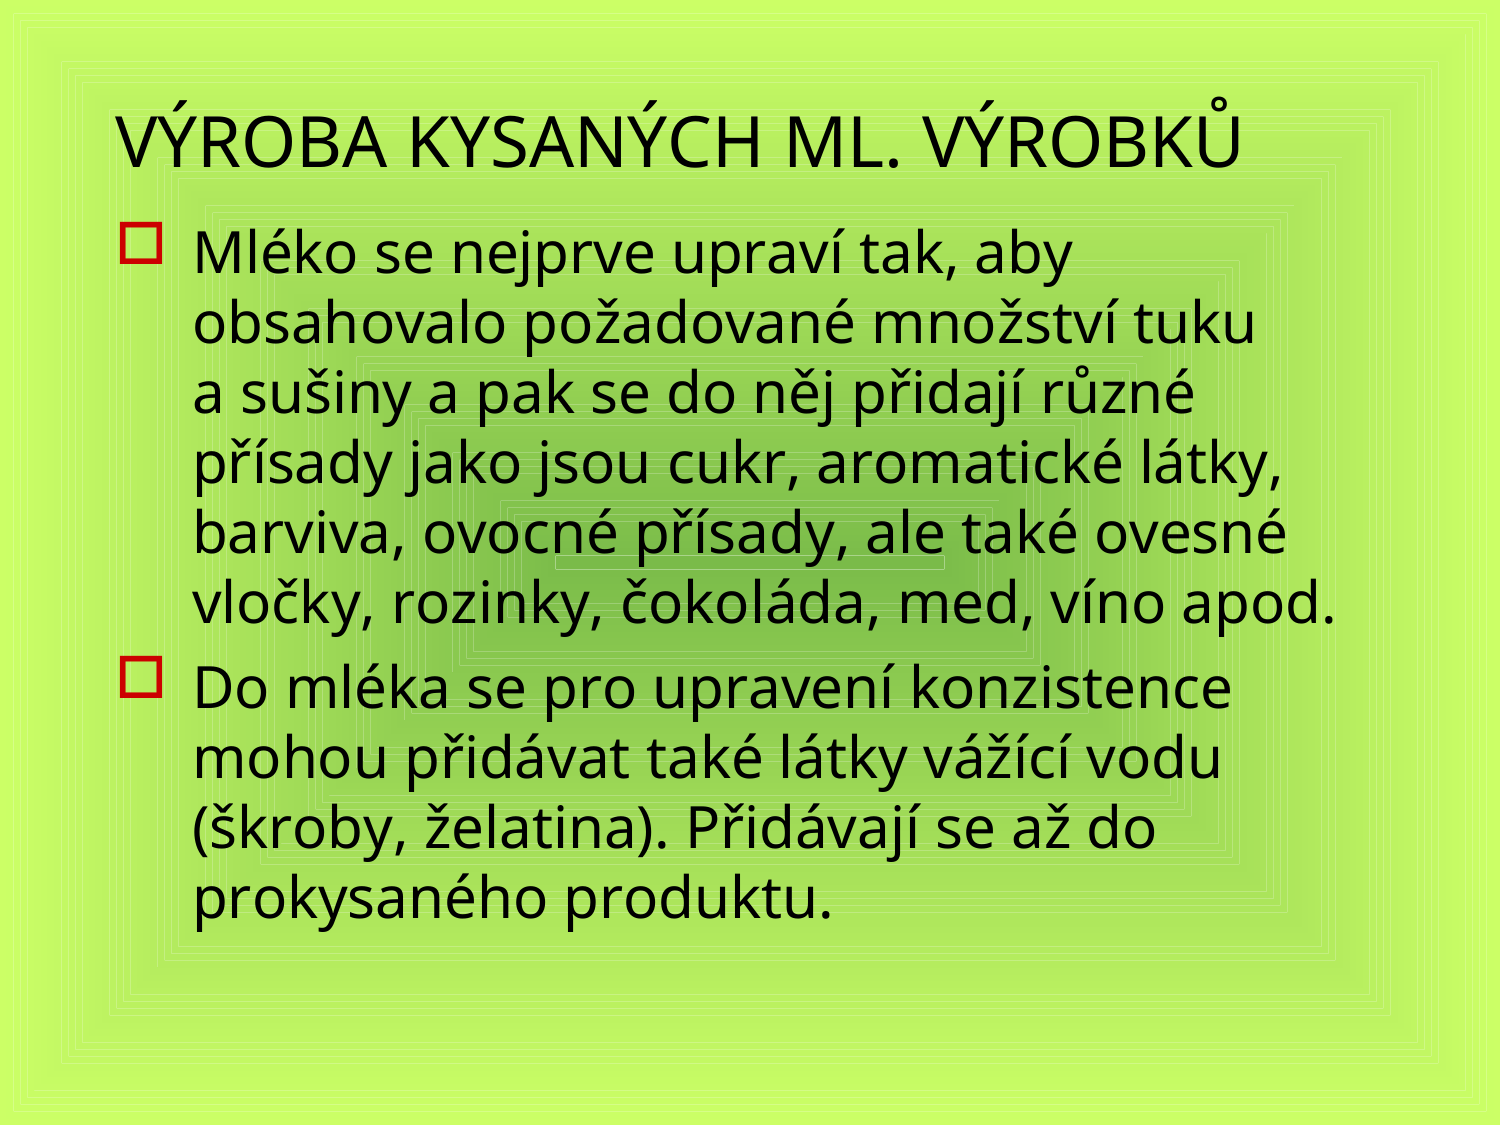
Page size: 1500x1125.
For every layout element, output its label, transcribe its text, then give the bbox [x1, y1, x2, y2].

title VÝROBA KYSANÝCH ML. VÝROBKŮ [100, 78, 1500, 190]
list Mléko se nejprve upraví tak, aby obsahovalo požadované množství tuku a sušiny a pak se do něj přidají různé přísady jako jsou cukr, aromatické látky, barviva, ovocné přísady, ale také ovesné vločky, rozinky, čokoláda, med, víno apod. Do mléka se pro upravení konzistence mohou přidávat také látky vážící vodu (škroby, želatina). Přidávají se až do prokysaného produktu. [100, 207, 1413, 1071]
